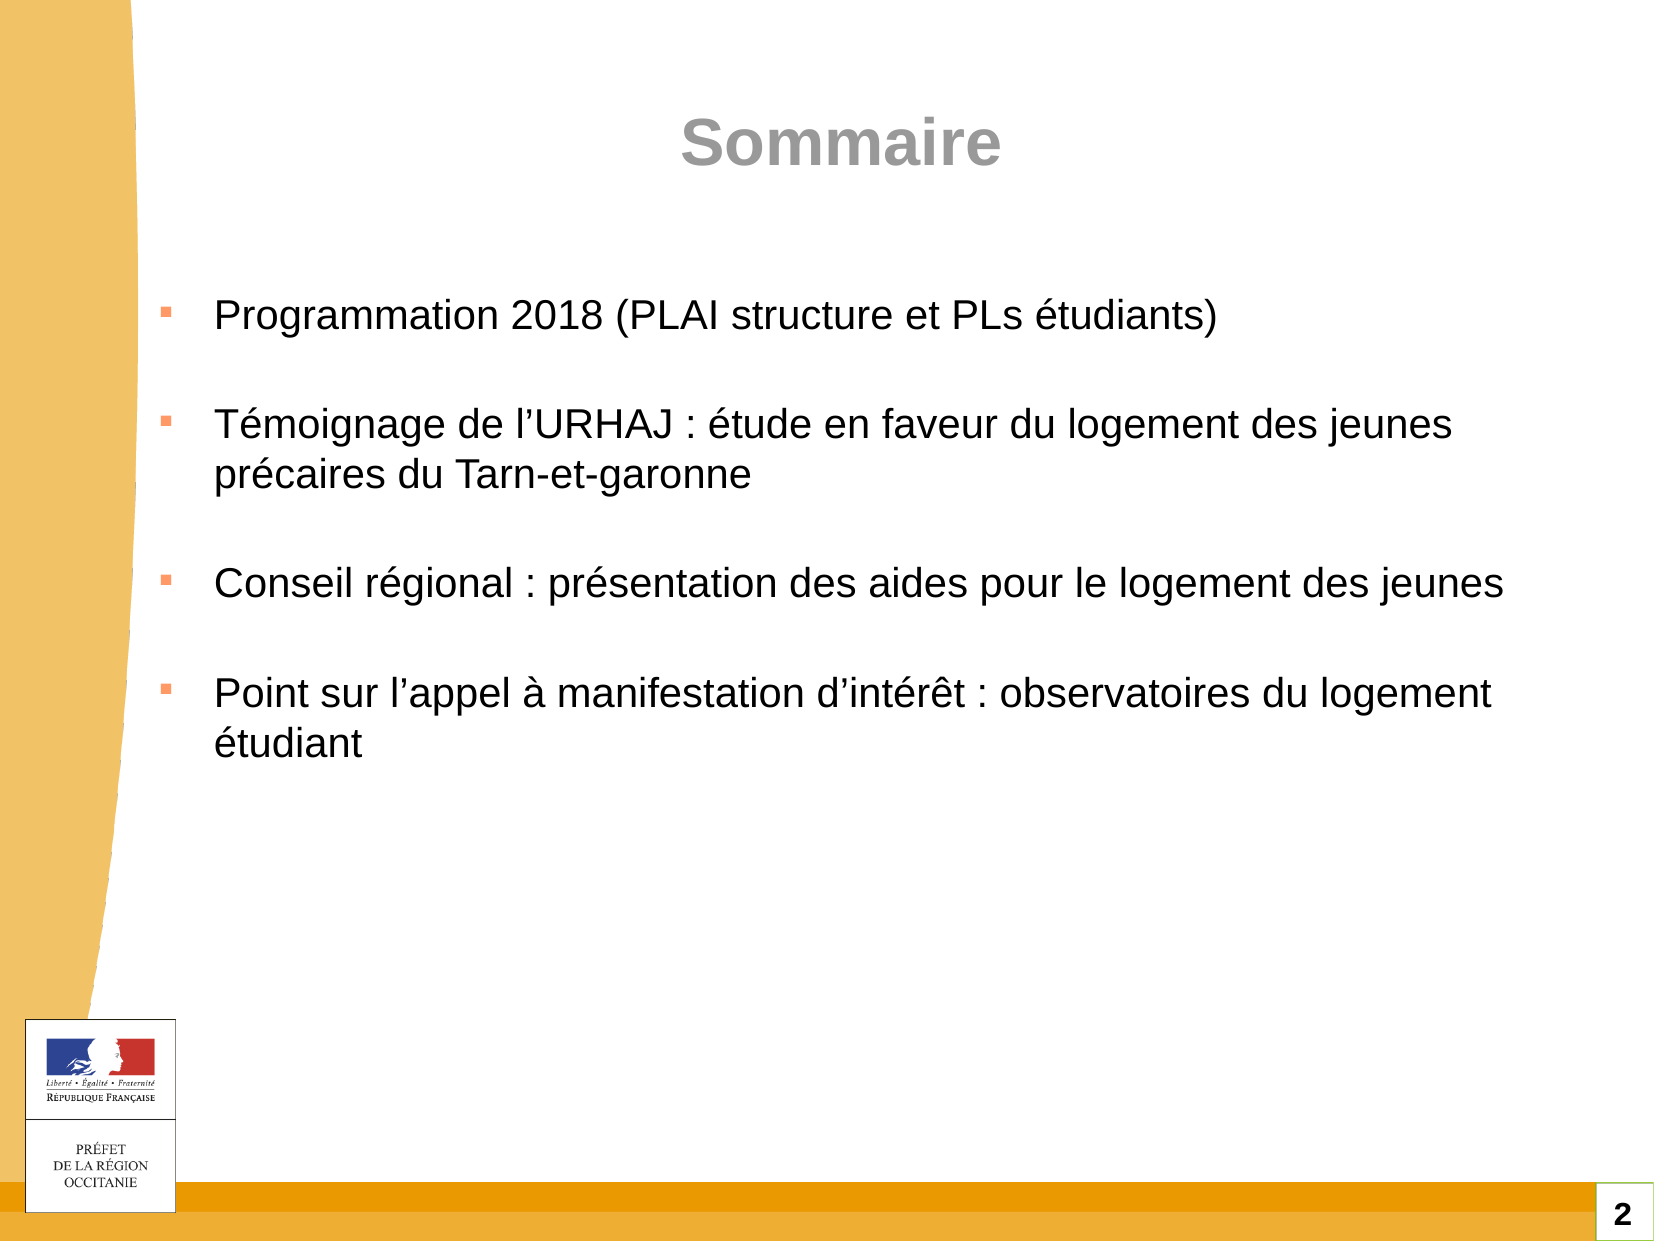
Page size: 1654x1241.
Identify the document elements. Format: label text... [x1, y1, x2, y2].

slide_number <numéro> [1592, 1192, 1654, 1241]
list Programmation 2018 (PLAI structure et PLs étudiants) Témoignage de l’URHAJ : étude en faveur du logement des jeunes précaires du Tarn-et-garonne Conseil régional : présentation des aides pour le logement des jeunes Point sur l’appel à manifestation d’intérêt : observatoires du logement étudiant [143, 288, 1632, 667]
picture [0, 0, 1654, 1241]
title Sommaire [134, 98, 1548, 179]
